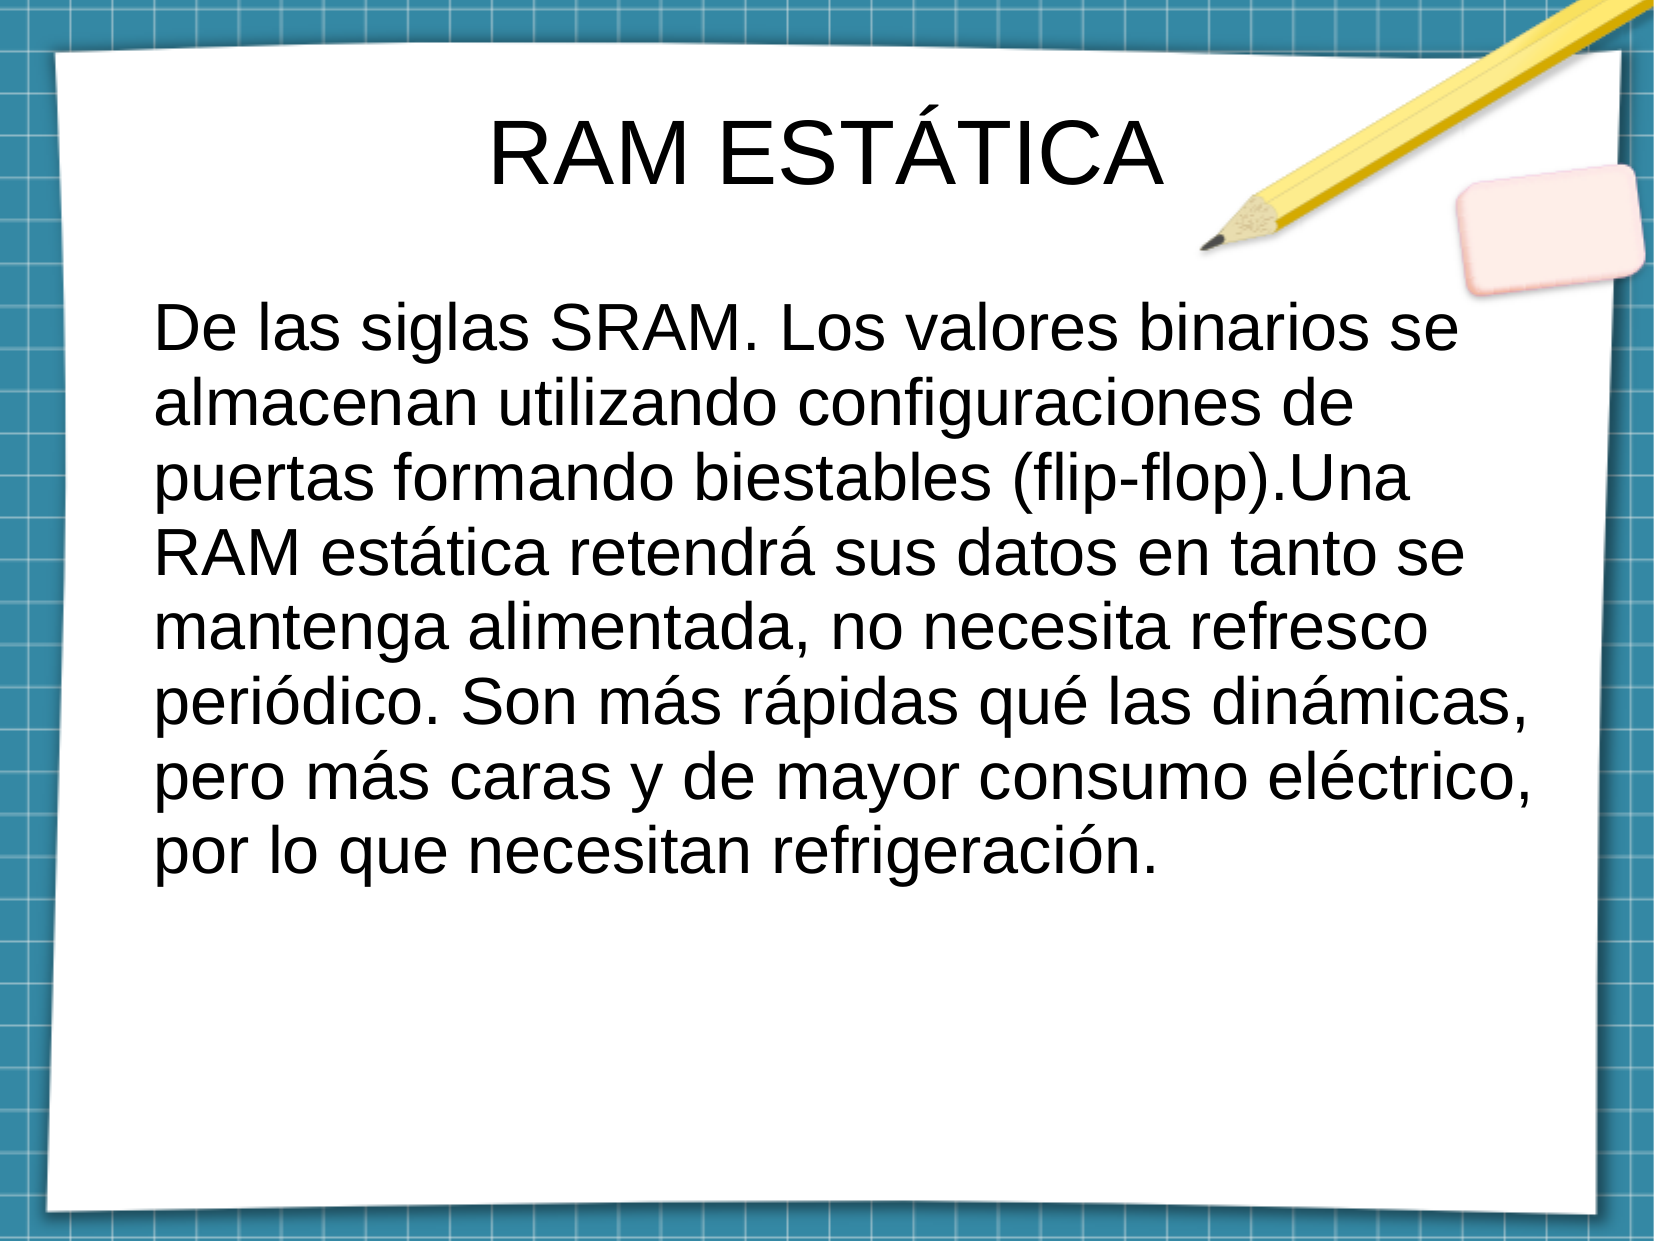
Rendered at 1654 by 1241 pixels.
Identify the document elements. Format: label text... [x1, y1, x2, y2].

list De las siglas SRAM. Los valores binarios se almacenan utilizando configuraciones de puertas formando biestables (flip-flop).Una RAM estática retendrá sus datos en tanto se mantenga alimentada, no necesita refresco periódico. Son más rápidas qué las dinámicas, pero más caras y de mayor consumo eléctrico, por lo que necesitan refrigeración. [82, 290, 1571, 1010]
picture [0, 0, 1654, 1241]
title RAM ESTÁTICA [82, 49, 1571, 257]
